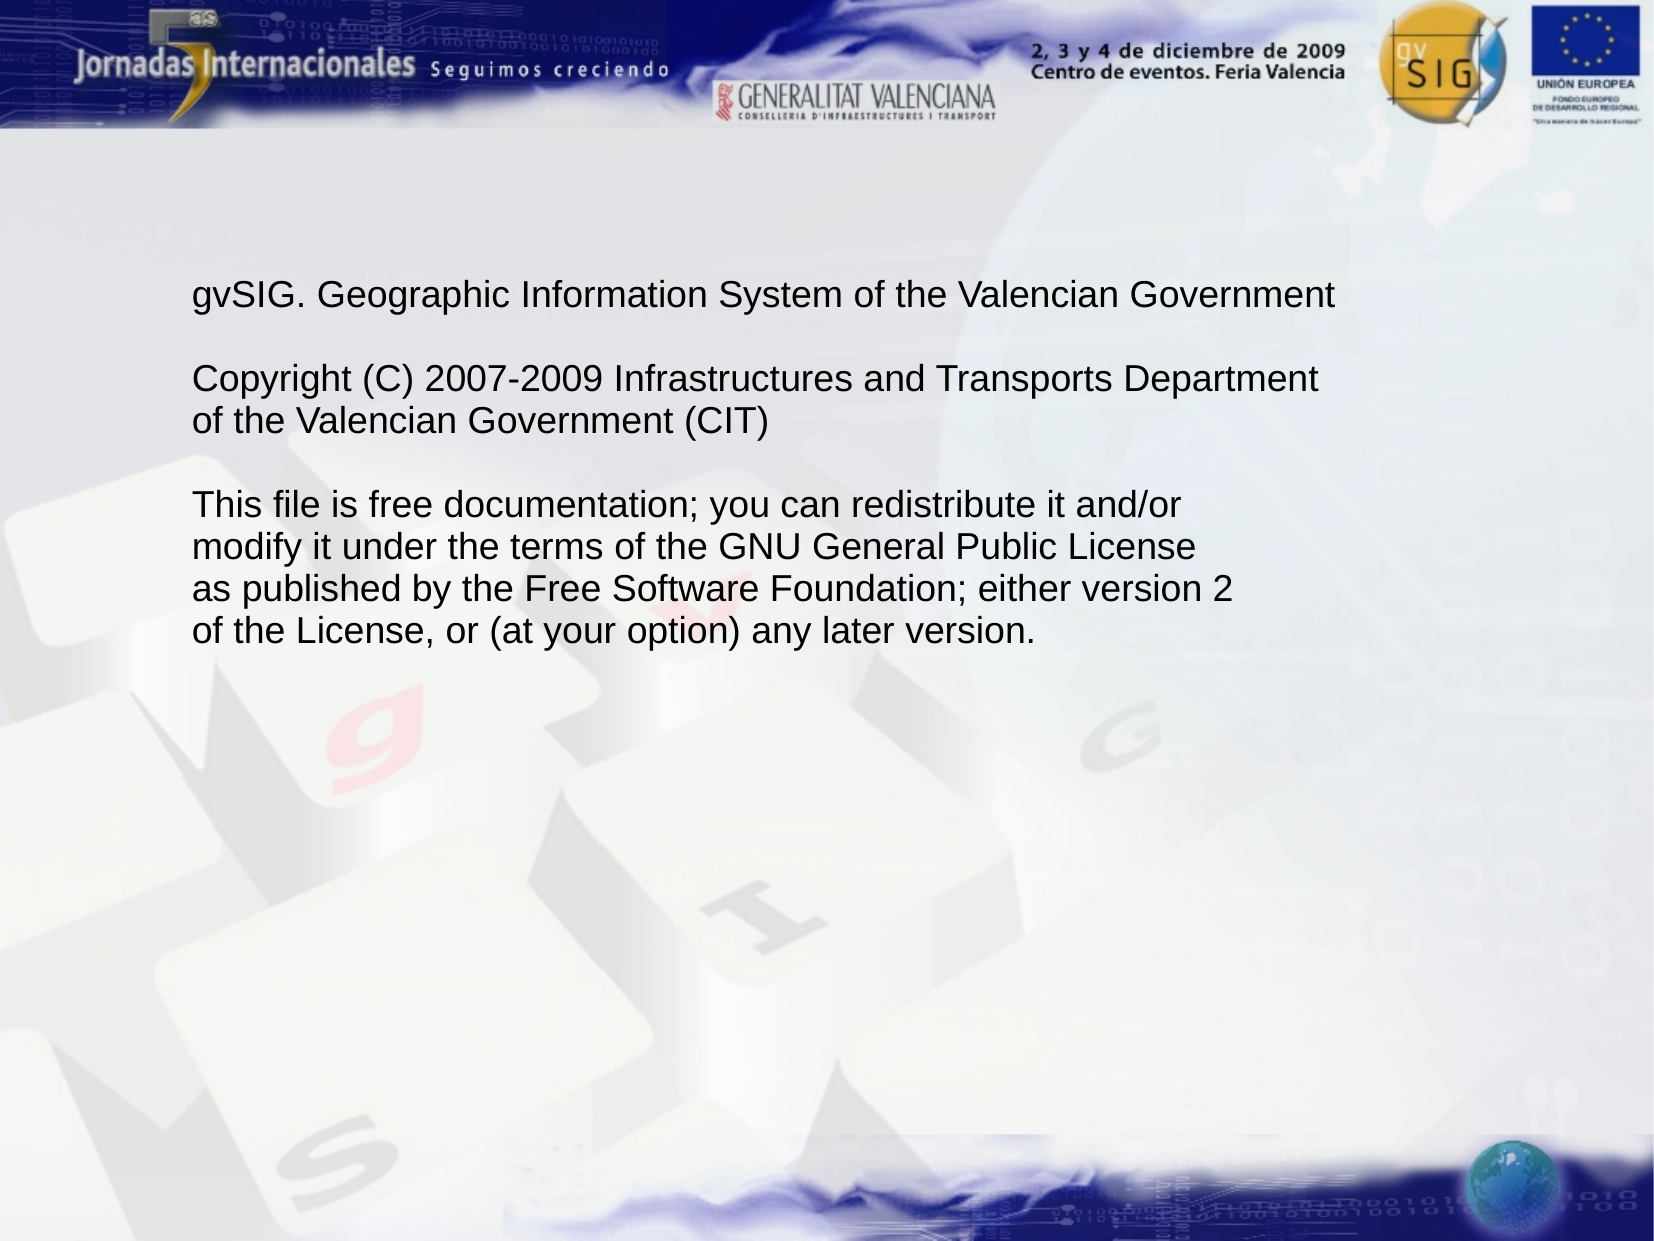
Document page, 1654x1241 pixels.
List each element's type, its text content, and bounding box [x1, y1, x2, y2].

picture [0, 0, 1654, 1241]
text_box gvSIG. Geographic Information System of the Valencian Government Copyright (C) 2007-2009 Infrastructures and Transports Department of the Valencian Government (CIT) This file is free documentation; you can redistribute it and/or modify it under the terms of the GNU General Public License as published by the Free Software Foundation; either version 2 of the License, or (at your option) any later version. [177, 265, 1499, 768]
